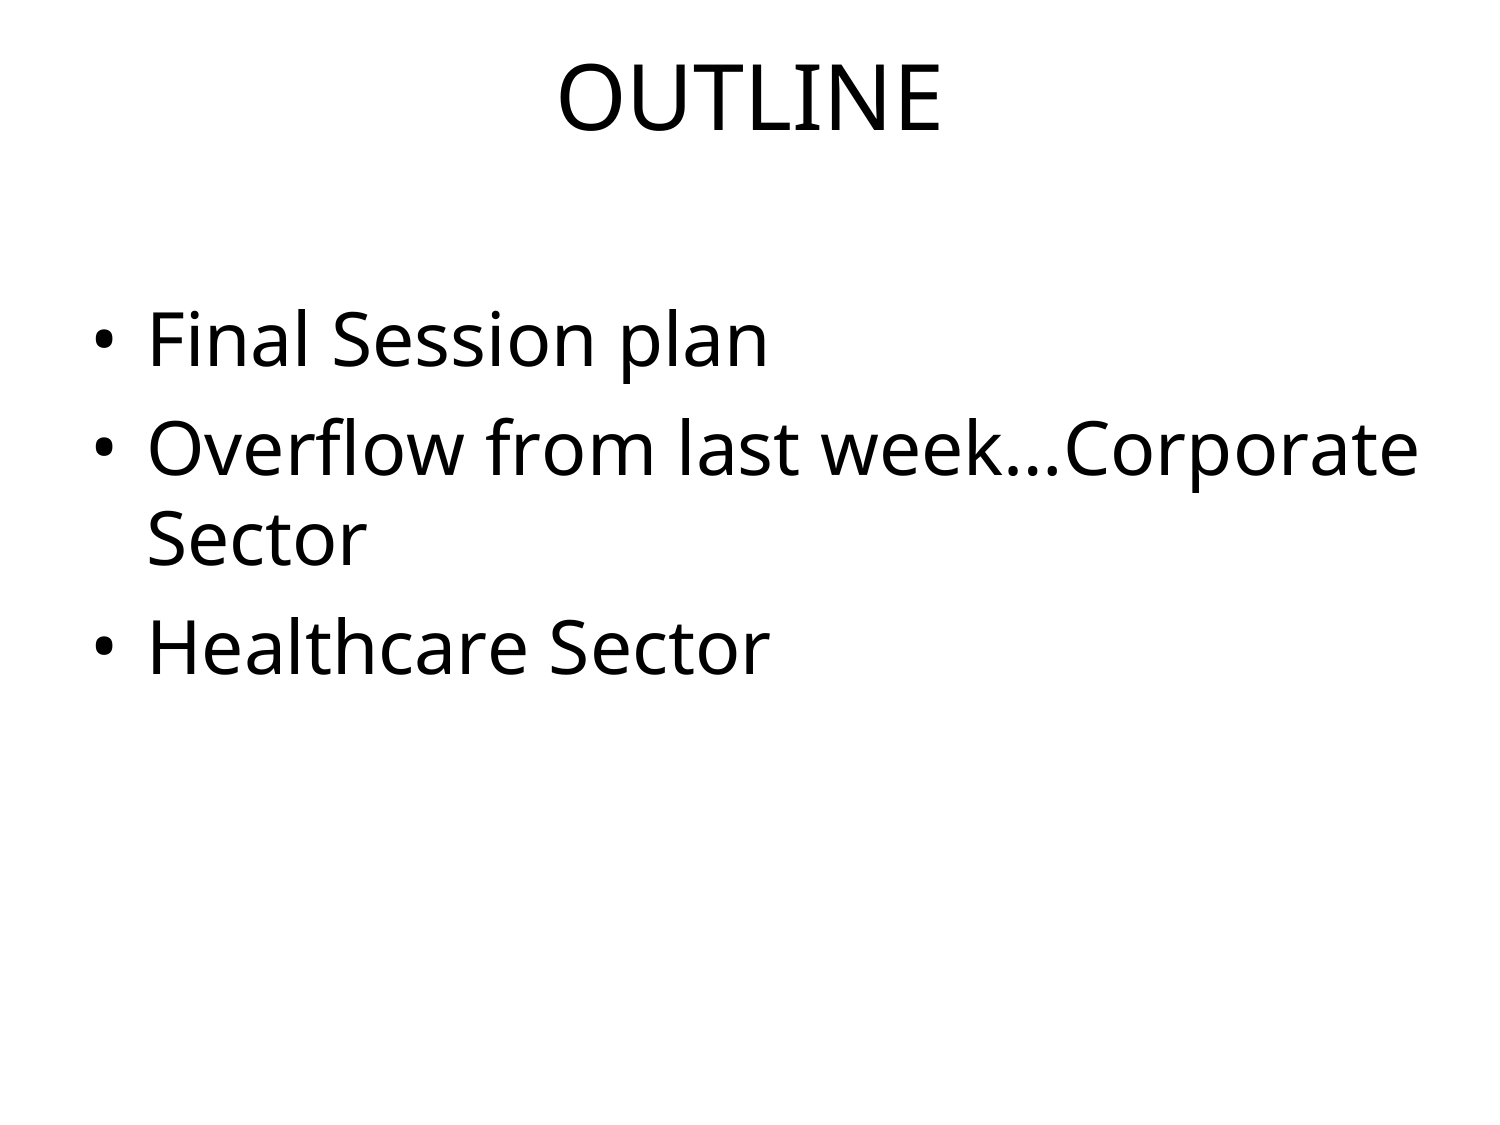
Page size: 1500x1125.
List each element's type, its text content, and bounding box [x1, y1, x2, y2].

list Final Session plan Overflow from last week…Corporate Sector Healthcare Sector [75, 174, 1500, 1125]
title OUTLINE [112, 0, 1388, 174]
